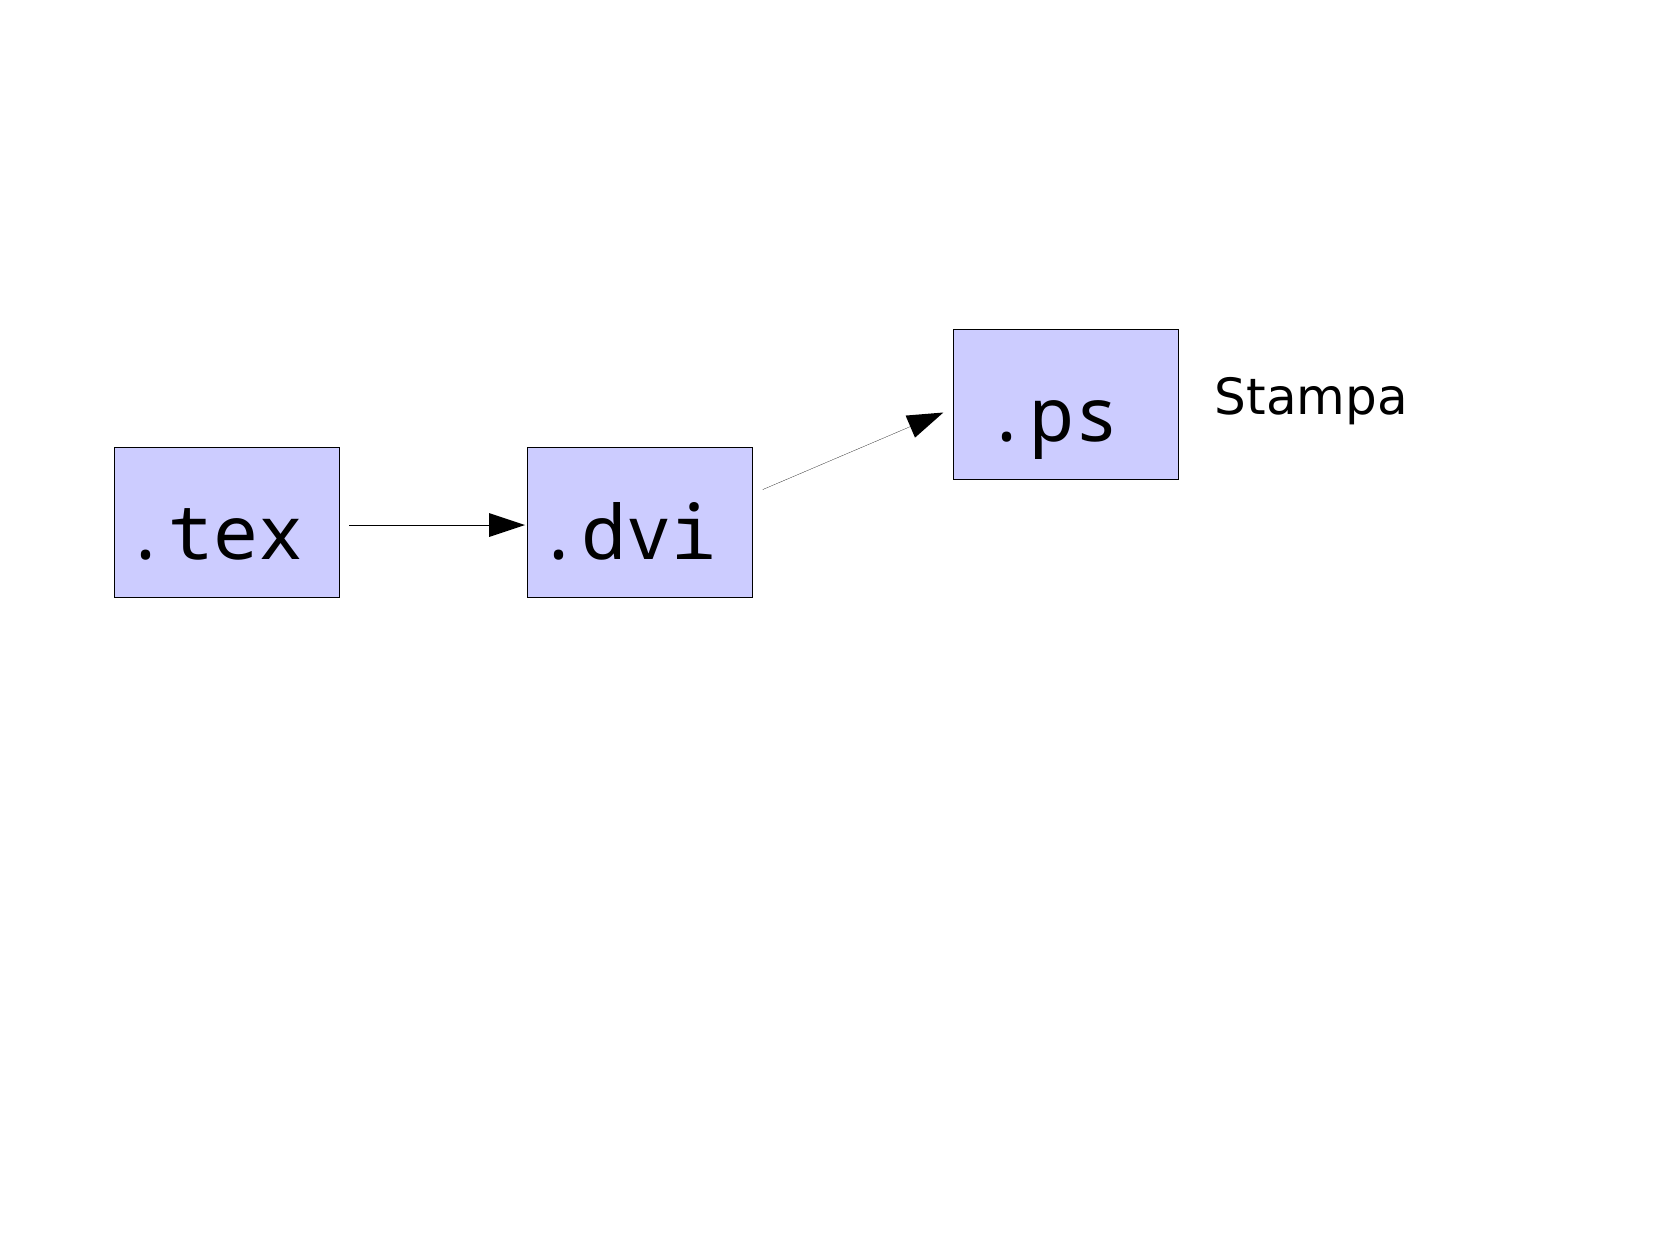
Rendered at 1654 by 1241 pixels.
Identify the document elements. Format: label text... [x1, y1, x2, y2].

text_box [527, 447, 753, 598]
text_box .dvi [506, 471, 748, 572]
text_box [953, 329, 1179, 480]
text_box Stampa [1200, 360, 1501, 434]
text_box .ps [931, 353, 1173, 454]
text_box .tex [92, 471, 334, 572]
text_box [114, 447, 340, 598]
